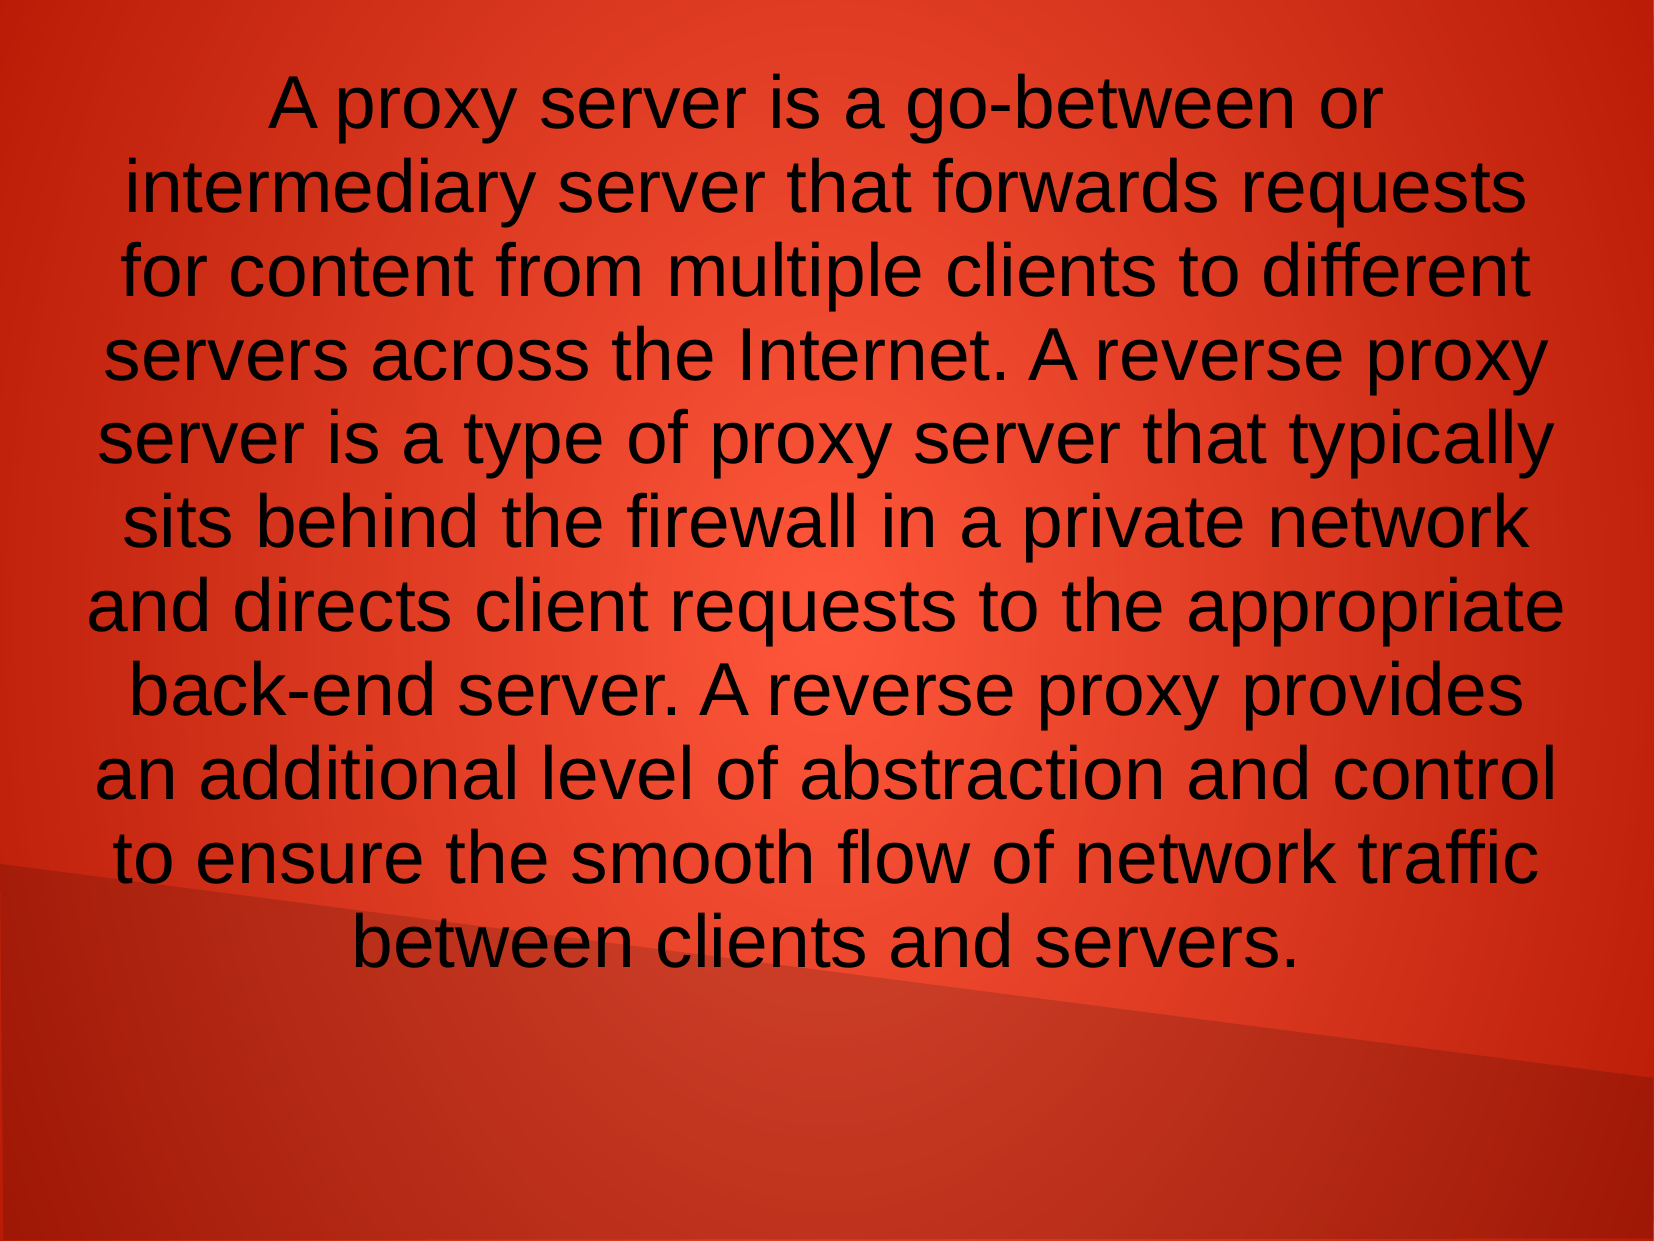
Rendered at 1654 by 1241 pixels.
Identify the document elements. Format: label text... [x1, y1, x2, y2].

subtitle A proxy server is a go-between or intermediary server that forwards requests for content from multiple clients to different servers across the Internet. A reverse proxy server is a type of proxy server that typically sits behind the firewall in a private network and directs client requests to the appropriate back-end server. A reverse proxy provides an additional level of abstraction and control to ensure the smooth flow of network traffic between clients and servers. [82, 47, 1571, 997]
